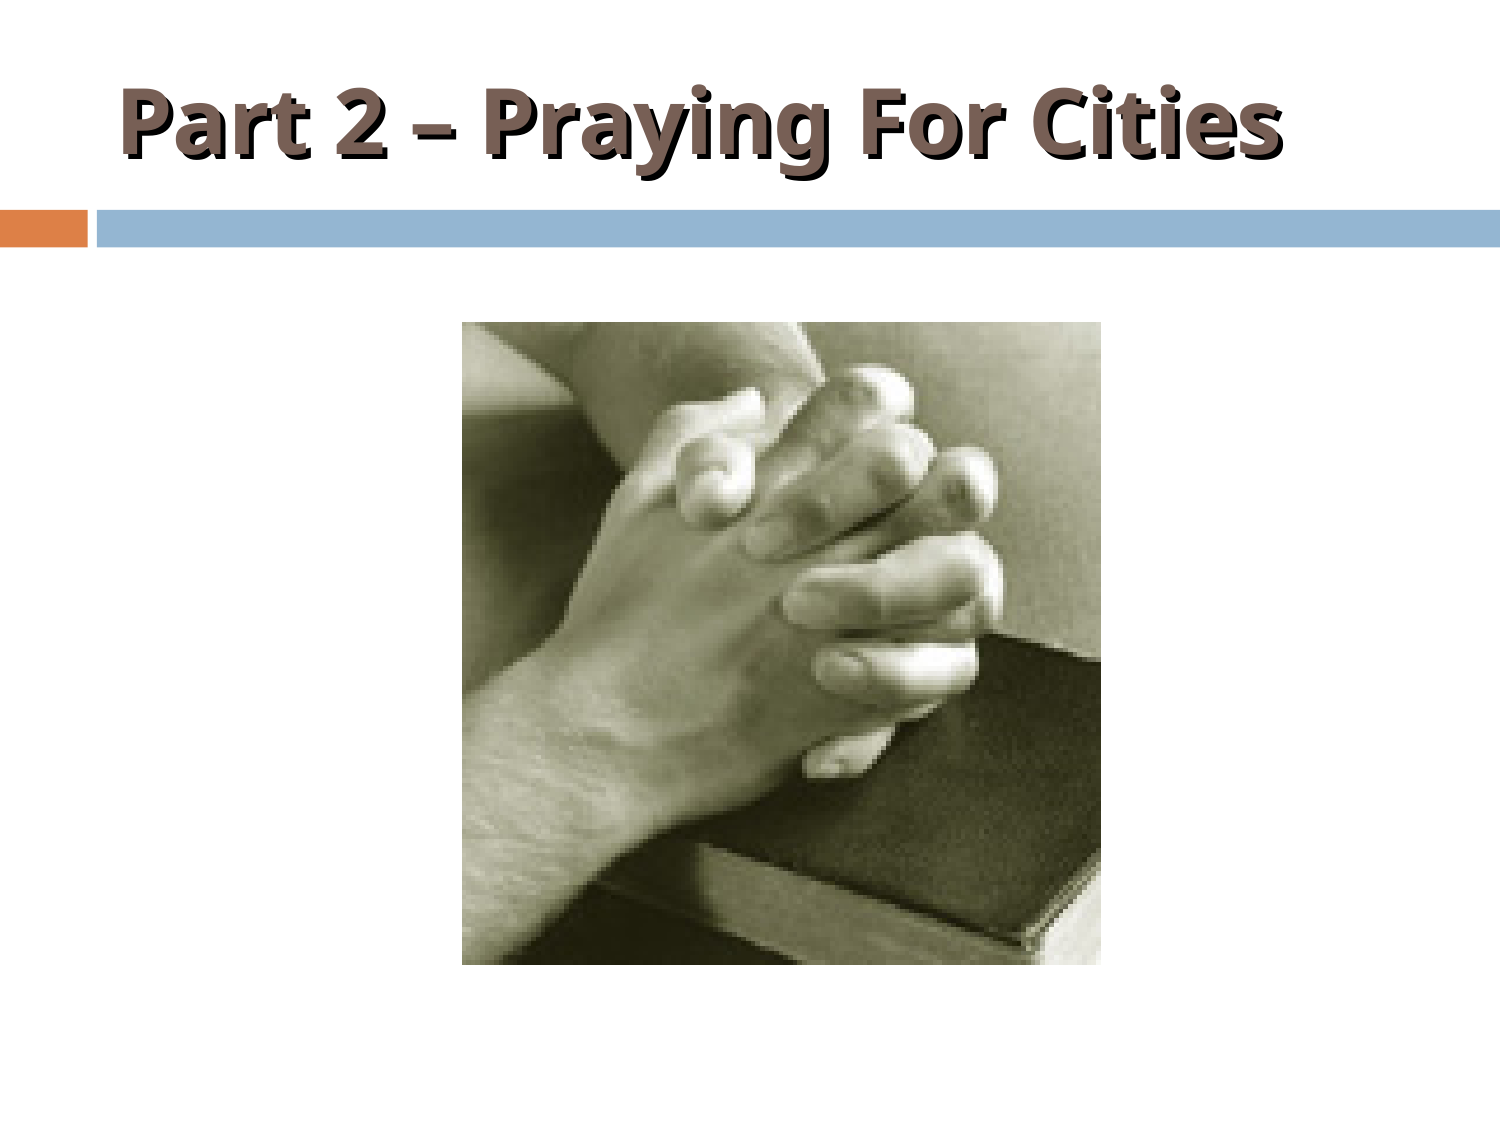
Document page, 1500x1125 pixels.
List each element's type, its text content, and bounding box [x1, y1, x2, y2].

text_box [462, 322, 1101, 965]
title Part 2 – Praying For Cities [100, 37, 1438, 201]
